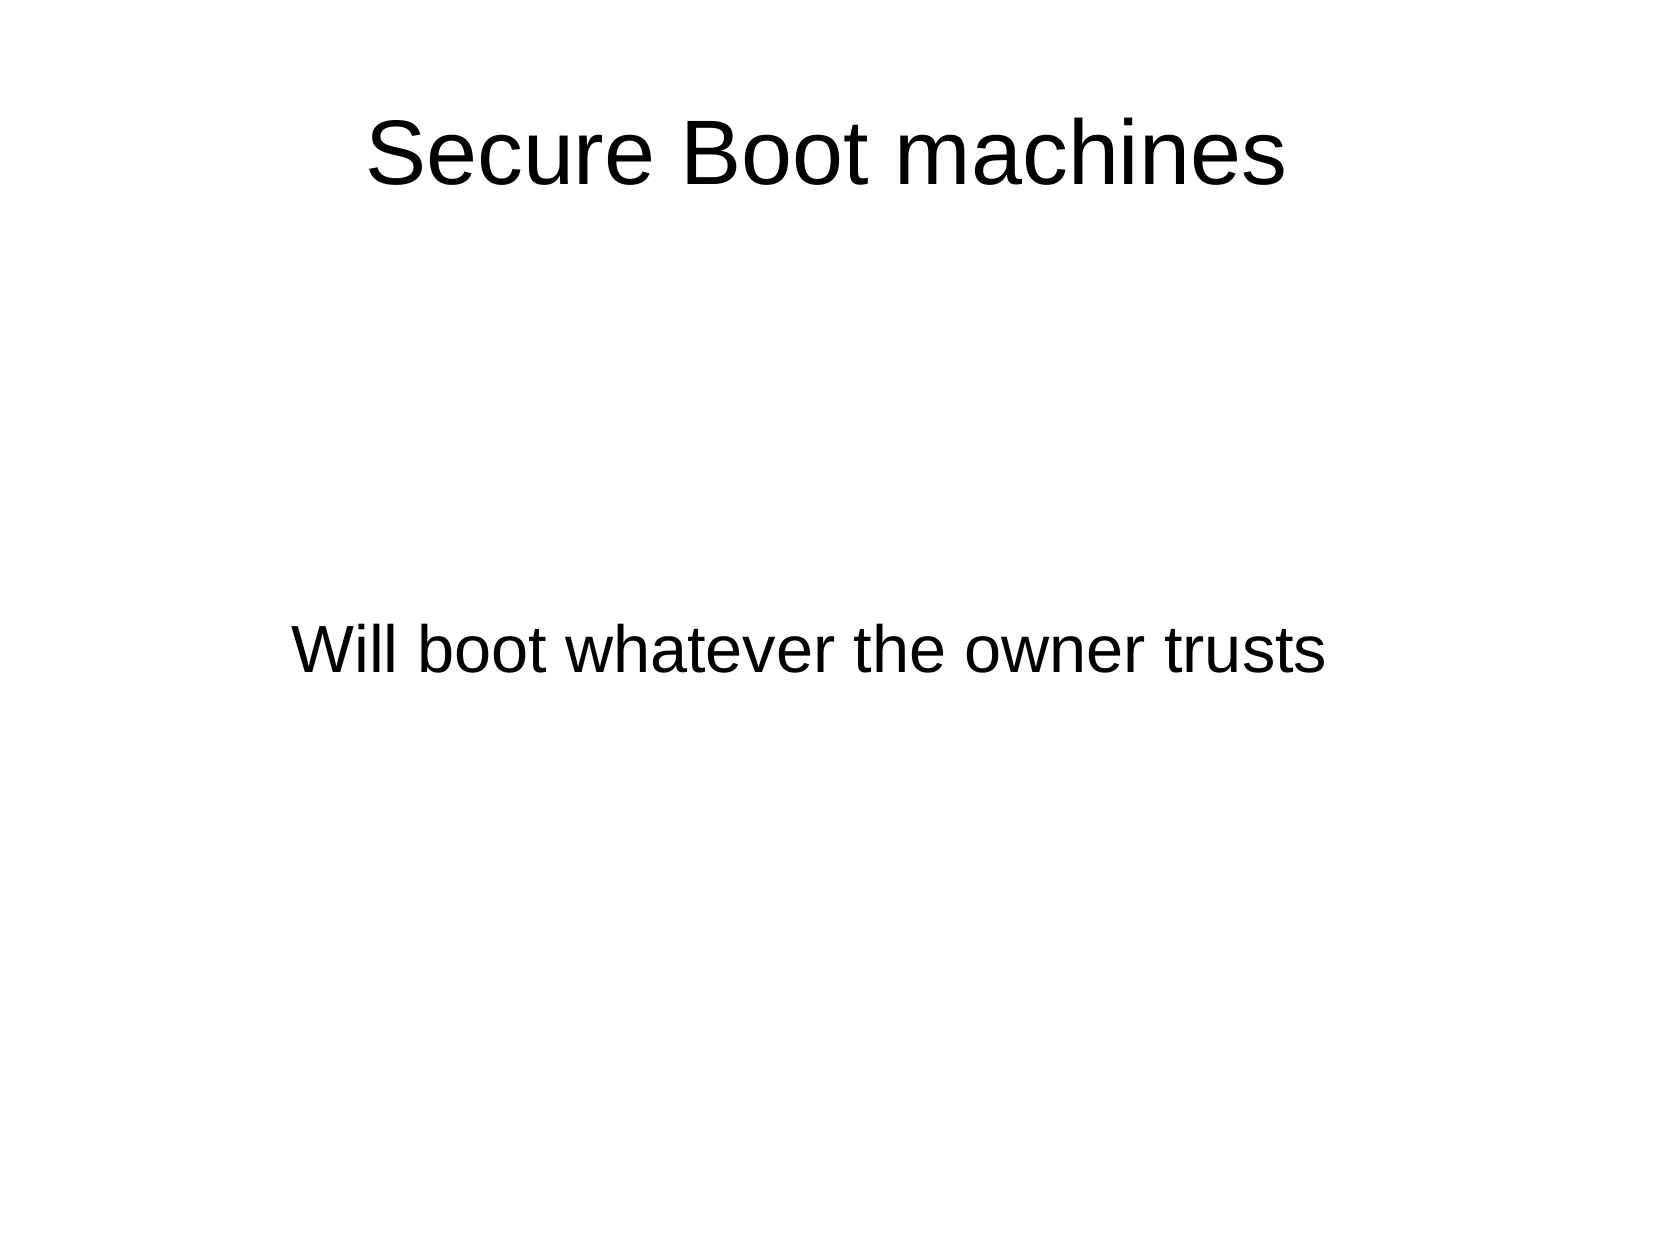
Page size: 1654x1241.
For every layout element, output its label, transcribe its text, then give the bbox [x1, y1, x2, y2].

subtitle Will boot whatever the owner trusts [82, 290, 1538, 1010]
title Secure Boot machines [82, 49, 1571, 257]
